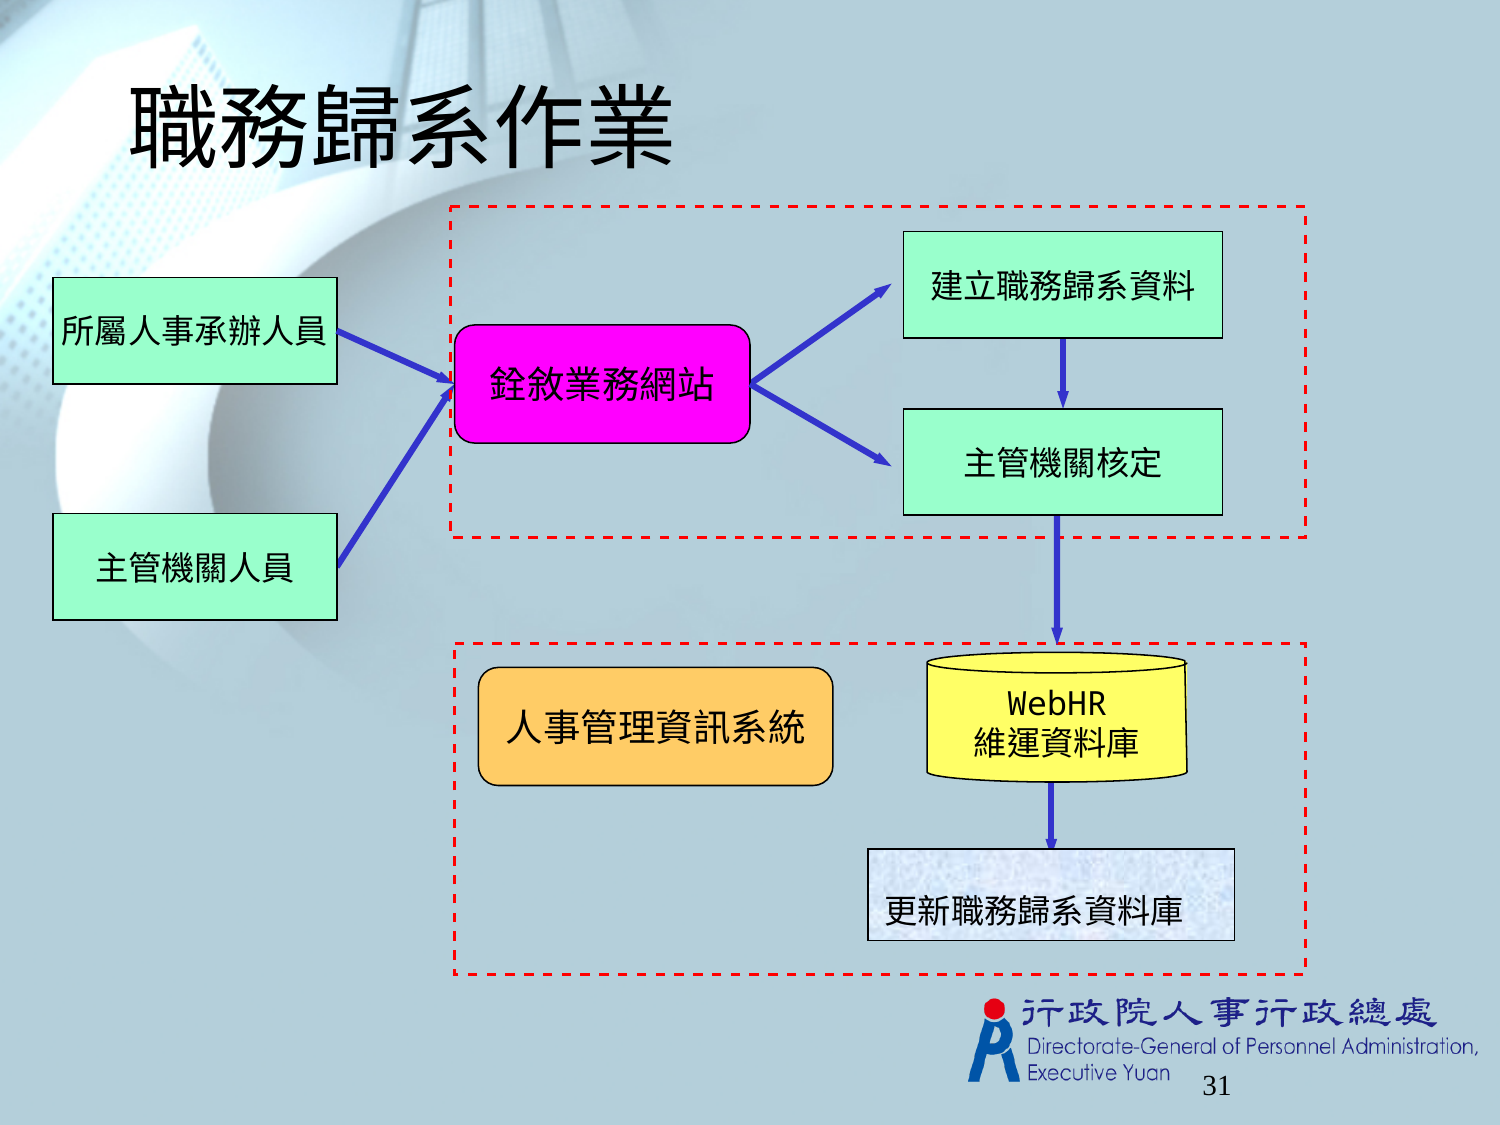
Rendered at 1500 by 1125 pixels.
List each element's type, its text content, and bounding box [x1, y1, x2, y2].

text_box 銓敘業務網站 [454, 324, 751, 444]
text_box [1187, 1058, 1500, 1124]
text_box 主管機關核定 [904, 409, 1223, 515]
text_box 所屬人事承辦人員 [53, 278, 337, 384]
title 職務歸系作業 [112, 31, 1388, 219]
text_box 建立職務歸系資料 [904, 232, 1223, 338]
text_box WebHR 維運資料庫 [927, 652, 1188, 783]
text_box 更新職務歸系資料庫 [868, 848, 1235, 941]
text_box 人事管理資訊系統 [478, 667, 833, 786]
text_box 主管機關人員 [53, 514, 337, 620]
